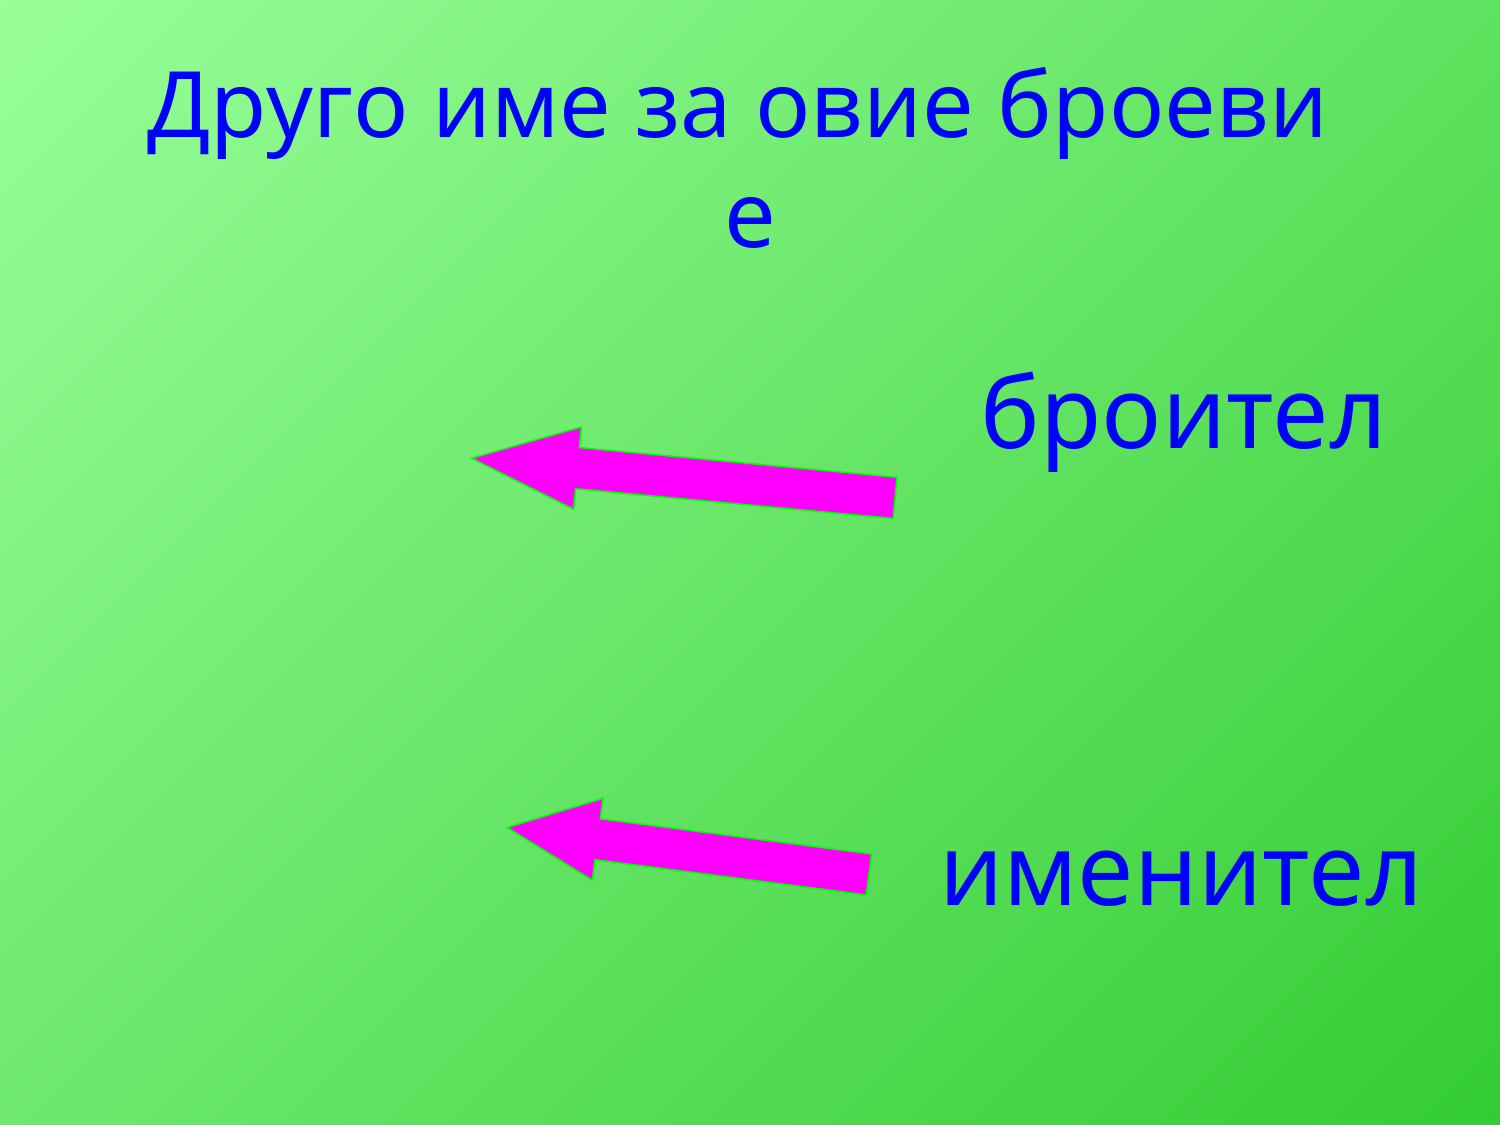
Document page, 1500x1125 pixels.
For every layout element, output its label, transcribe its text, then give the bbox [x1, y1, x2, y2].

text_box именител [885, 797, 1477, 933]
text_box [183, 247, 897, 1024]
text_box броител [891, 340, 1477, 476]
text_box [507, 798, 872, 895]
title Друго име за овие броеви е [112, 38, 1388, 274]
